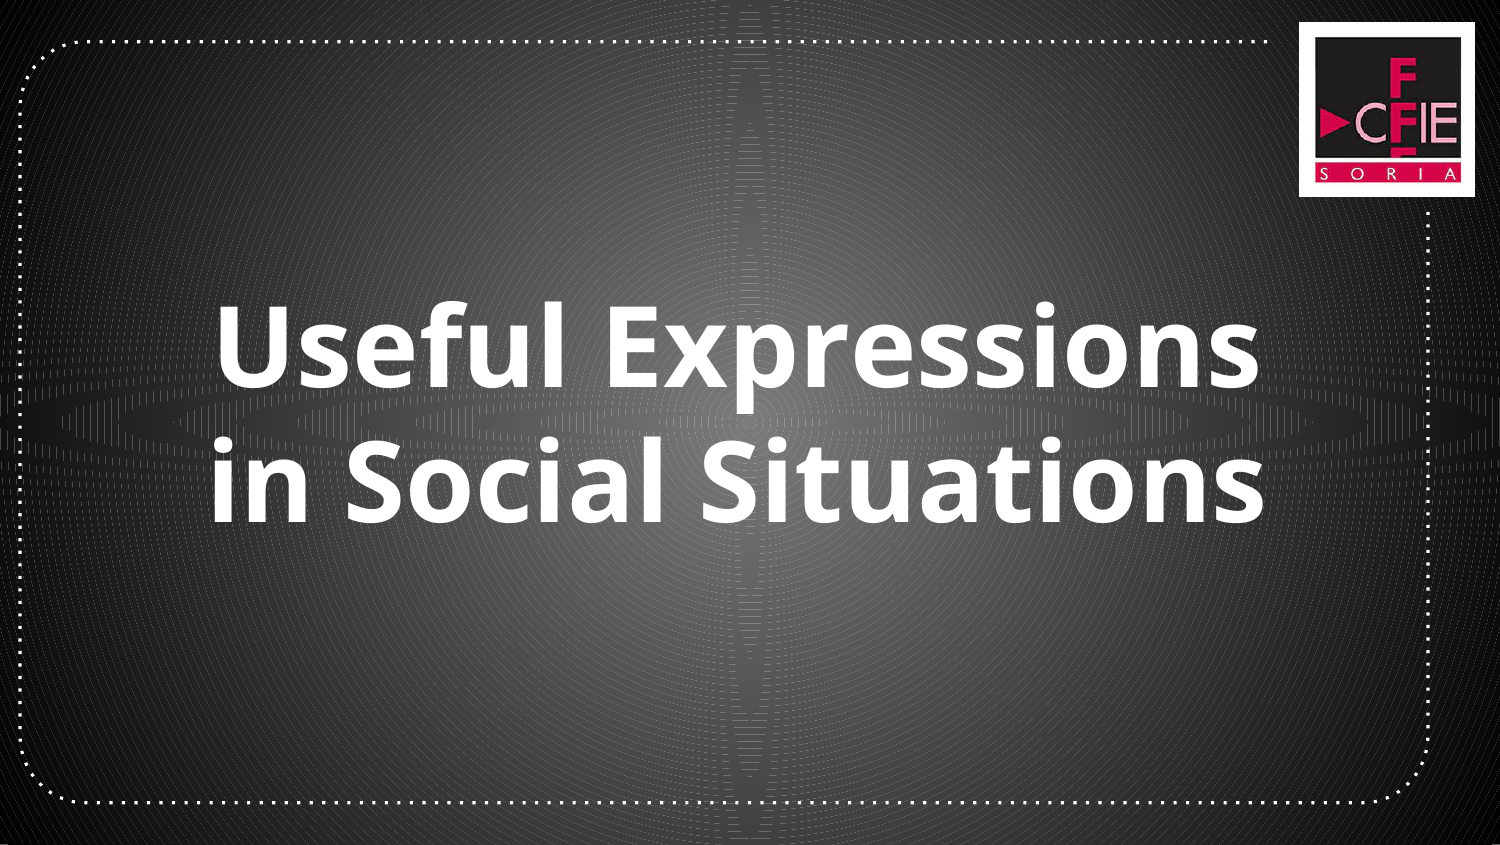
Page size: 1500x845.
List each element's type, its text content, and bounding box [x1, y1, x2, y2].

title Useful Expressions in Social Situations [137, 259, 1338, 523]
picture [1299, 22, 1475, 197]
